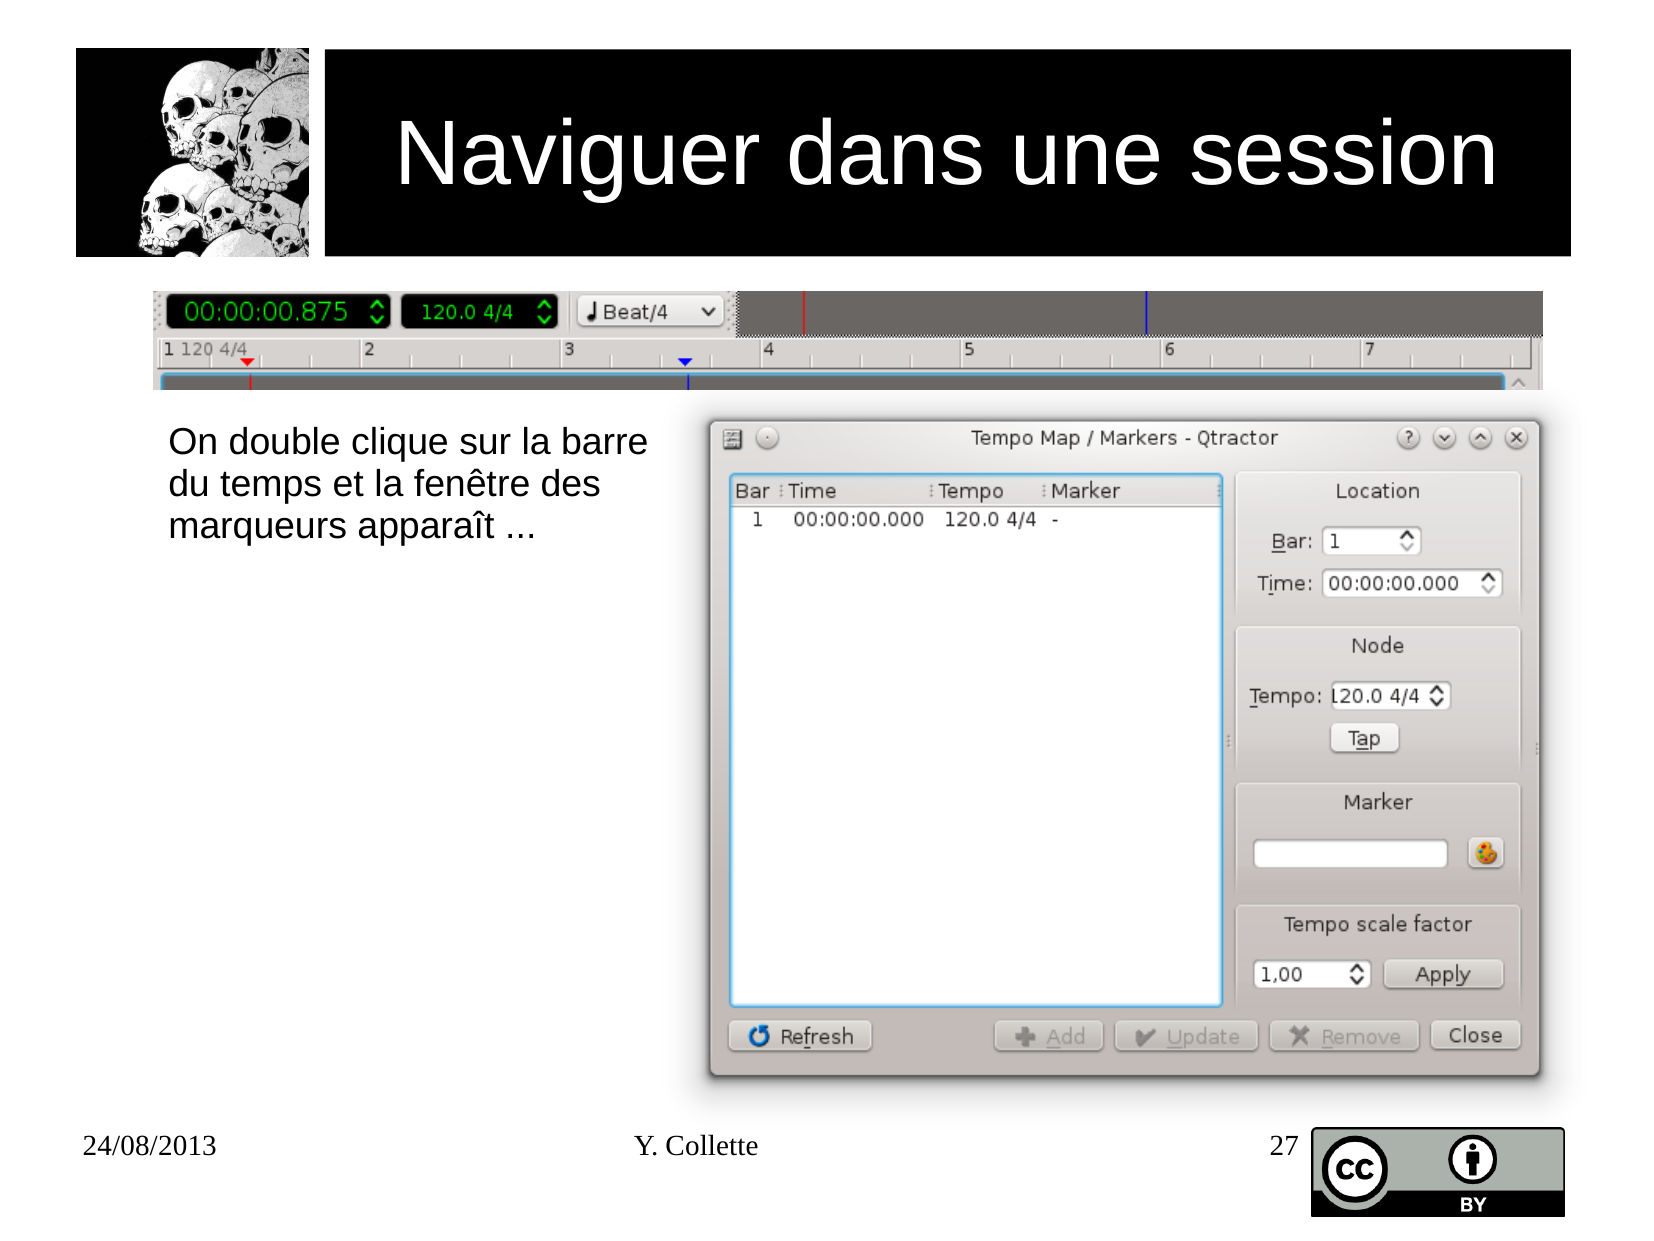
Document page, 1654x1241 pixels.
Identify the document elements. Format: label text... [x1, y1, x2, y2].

picture [153, 291, 1602, 1217]
text_box On double clique sur la barre du temps et la fenêtre des marqueurs apparaît ... [153, 413, 697, 555]
picture [76, 48, 309, 257]
title Naviguer dans une session [324, 49, 1571, 257]
